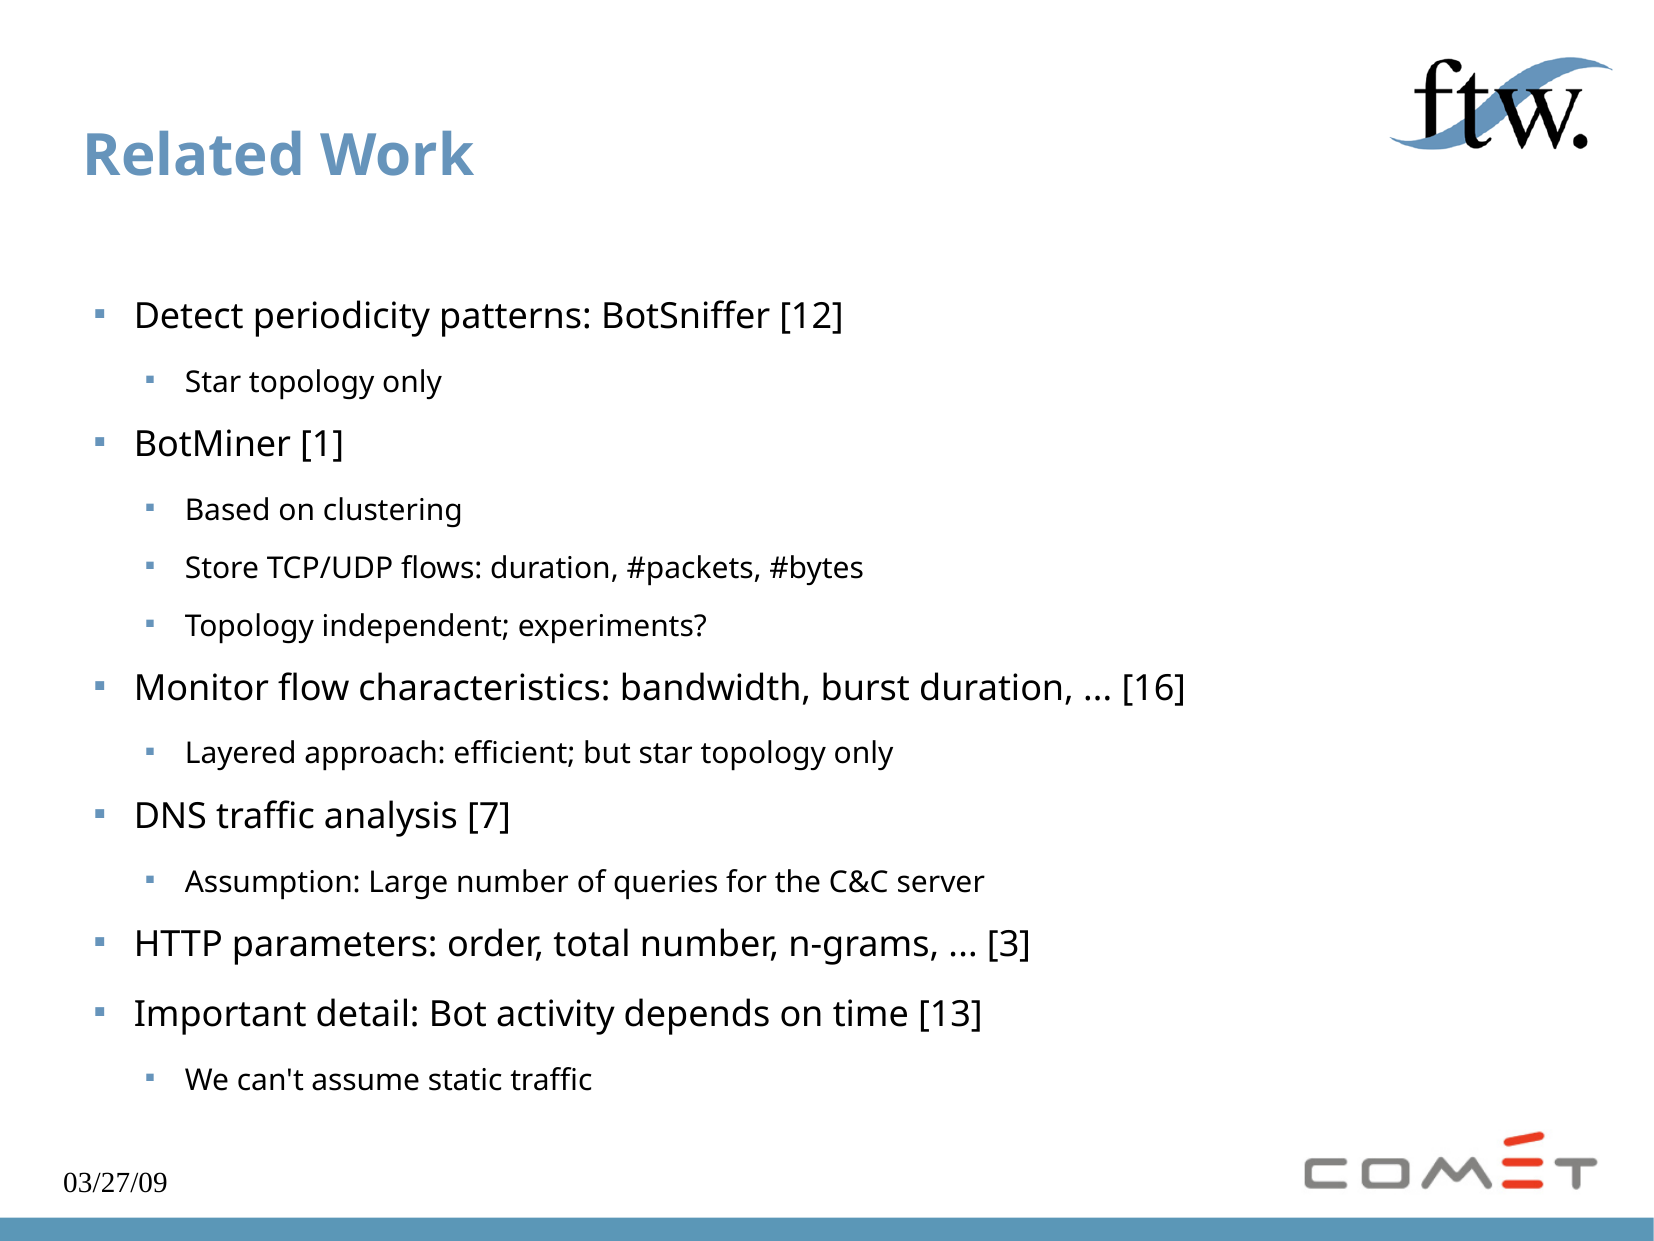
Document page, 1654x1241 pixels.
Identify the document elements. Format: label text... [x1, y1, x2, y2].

picture [1292, 1120, 1612, 1212]
title Related Work [82, 56, 1351, 250]
picture [1387, 56, 1613, 150]
list Detect periodicity patterns: BotSniffer [12] Star topology only BotMiner [1] Based on clustering Store TCP/UDP flows: duration, #packets, #bytes Topology independent; experiments? Monitor flow characteristics: bandwidth, burst duration, ... [16] Layered approach: efficient; but star topology only DNS traffic analysis [7] Assumption: Large number of queries for the C&C server HTTP parameters: order, total number, n-grams, ... [3] Important detail: Bot activity depends on time [13] We can't assume static traffic [82, 290, 1571, 1109]
